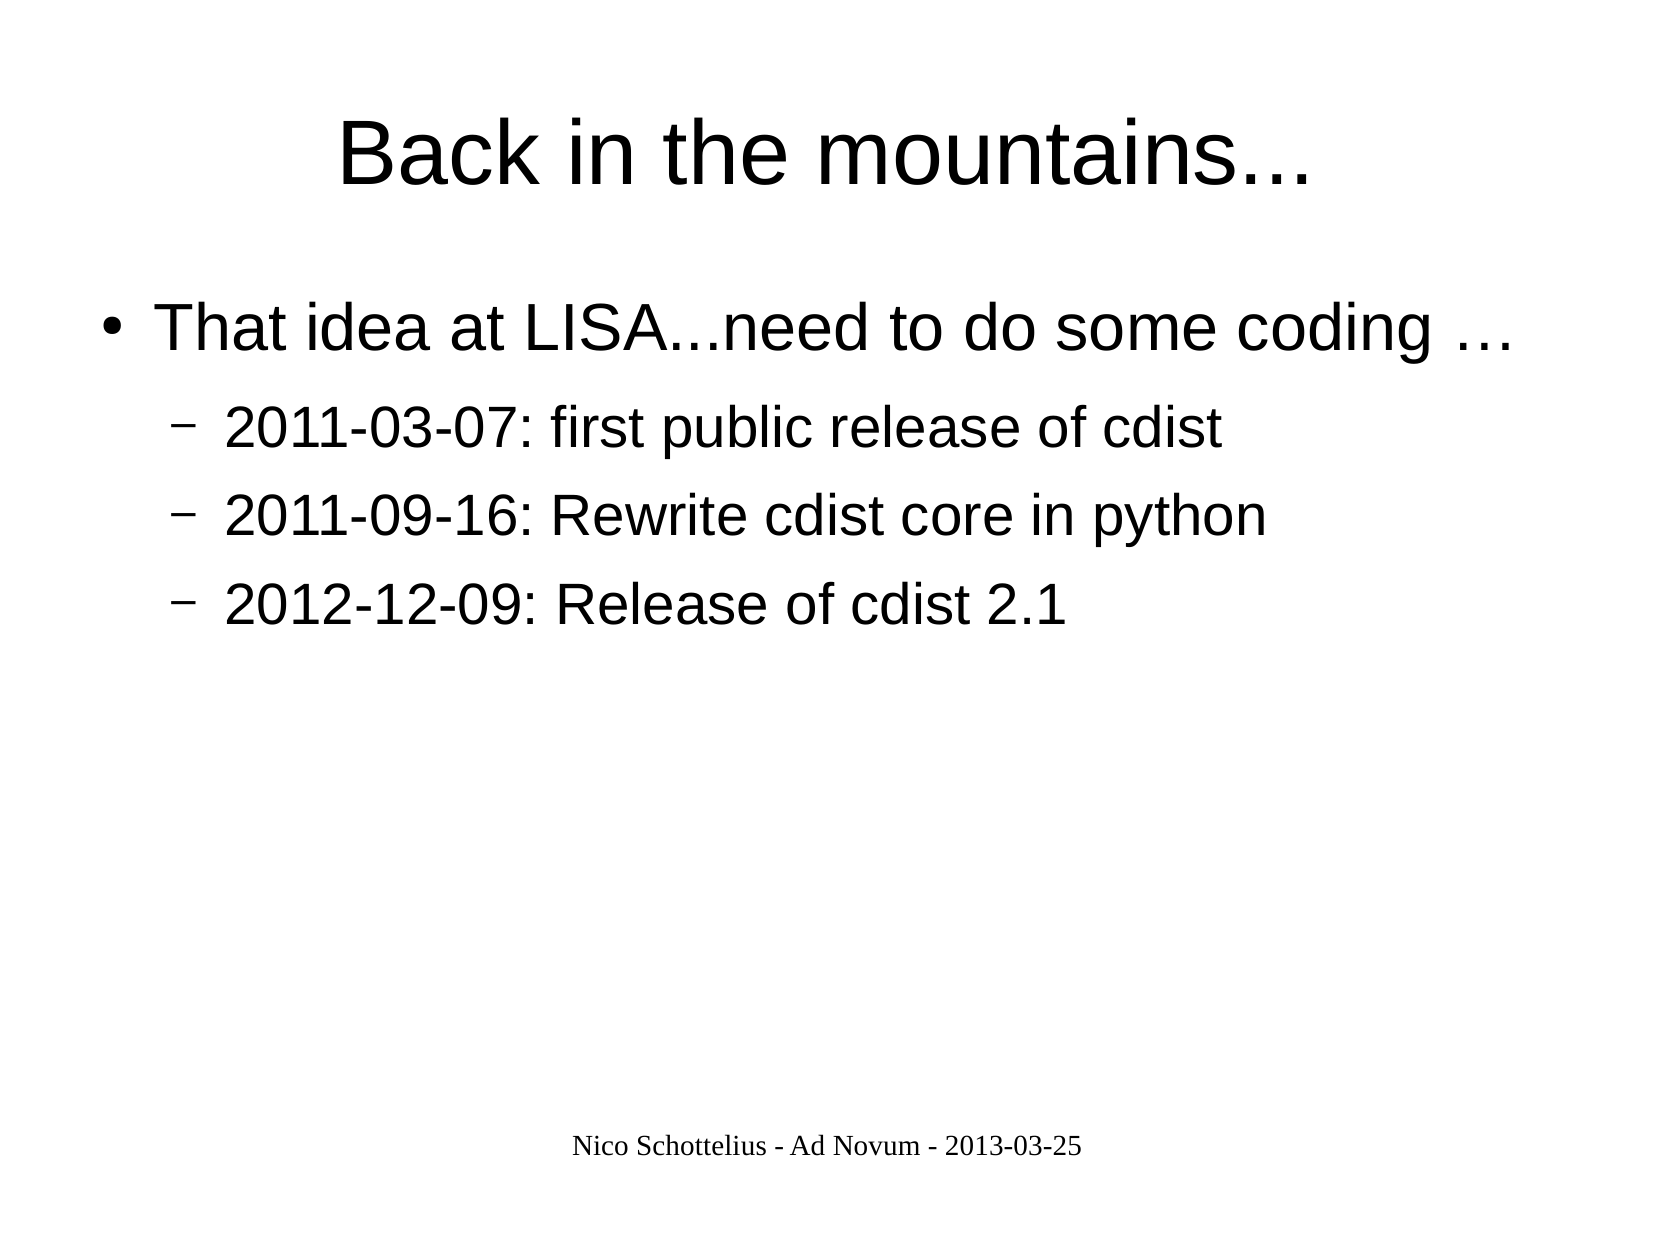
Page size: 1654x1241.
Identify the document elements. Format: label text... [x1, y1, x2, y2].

title Back in the mountains... [82, 49, 1571, 257]
list That idea at LISA...need to do some coding … 2011-03-07: first public release of cdist 2011-09-16: Rewrite cdist core in python 2012-12-09: Release of cdist 2.1 [82, 290, 1538, 1010]
